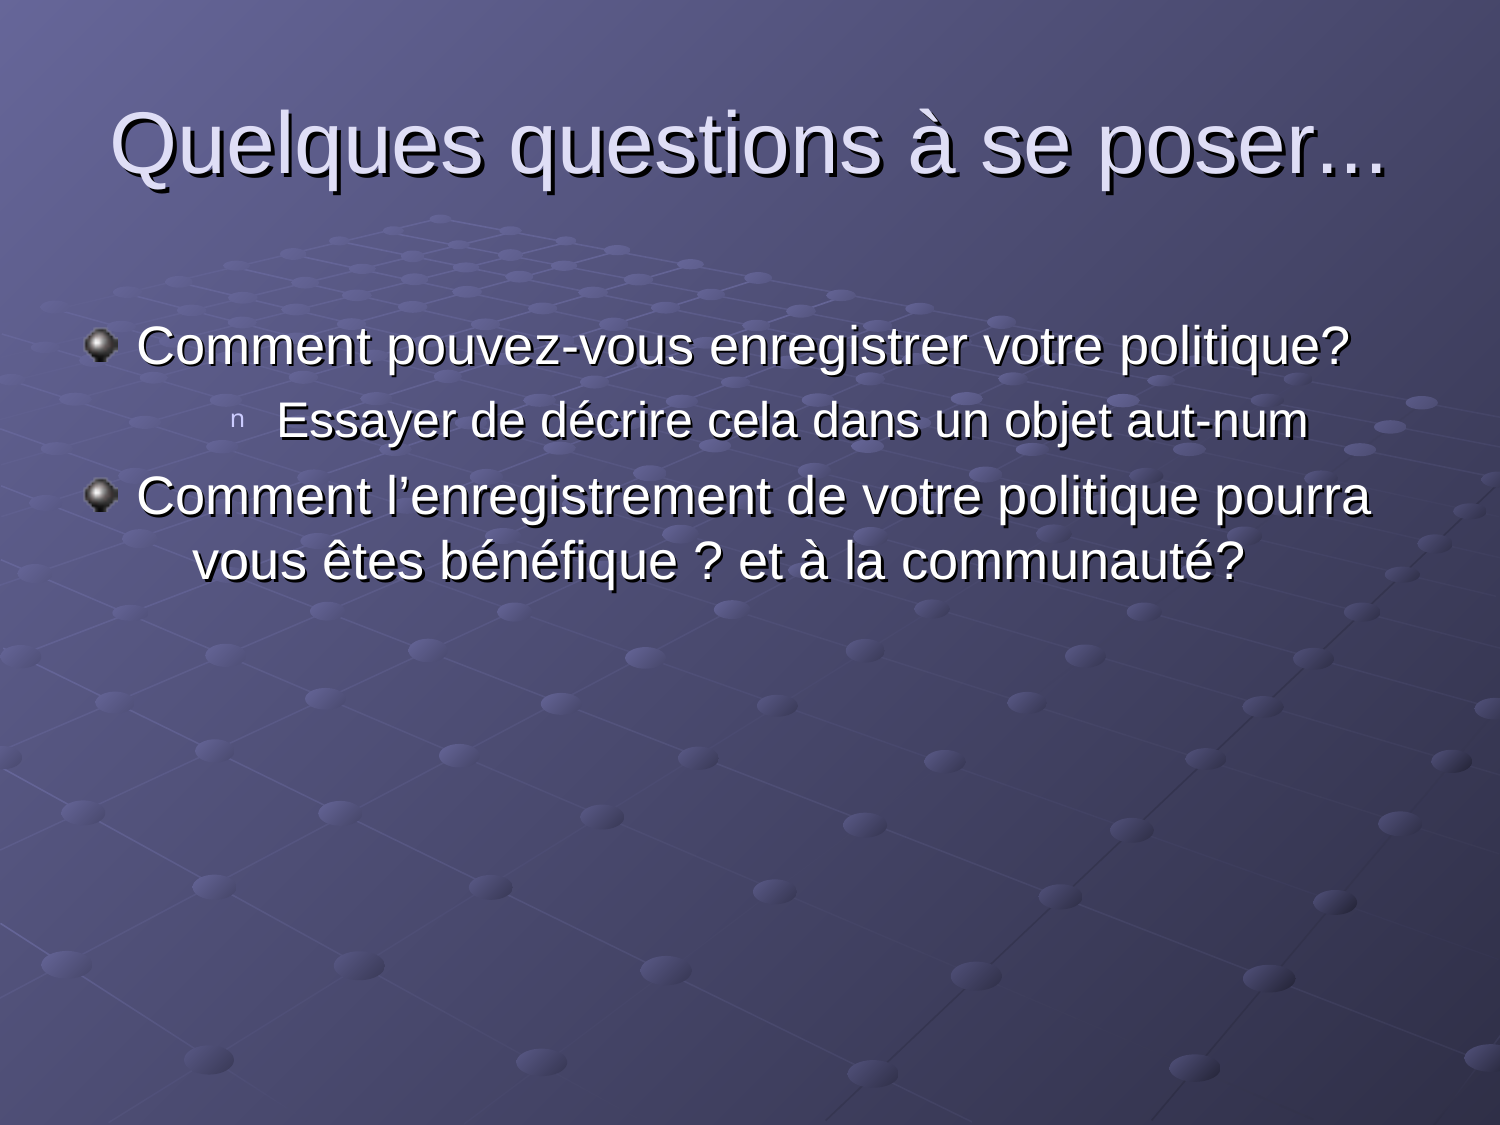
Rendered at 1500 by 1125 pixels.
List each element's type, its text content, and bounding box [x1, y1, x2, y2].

title Quelques questions à se poser... [75, 45, 1426, 233]
list Comment pouvez-vous enregistrer votre politique? Essayer de décrire cela dans un objet aut-num Comment l’enregistrement de votre politique pourra vous êtes bénéfique ? et à la communauté? [64, 302, 1415, 1046]
